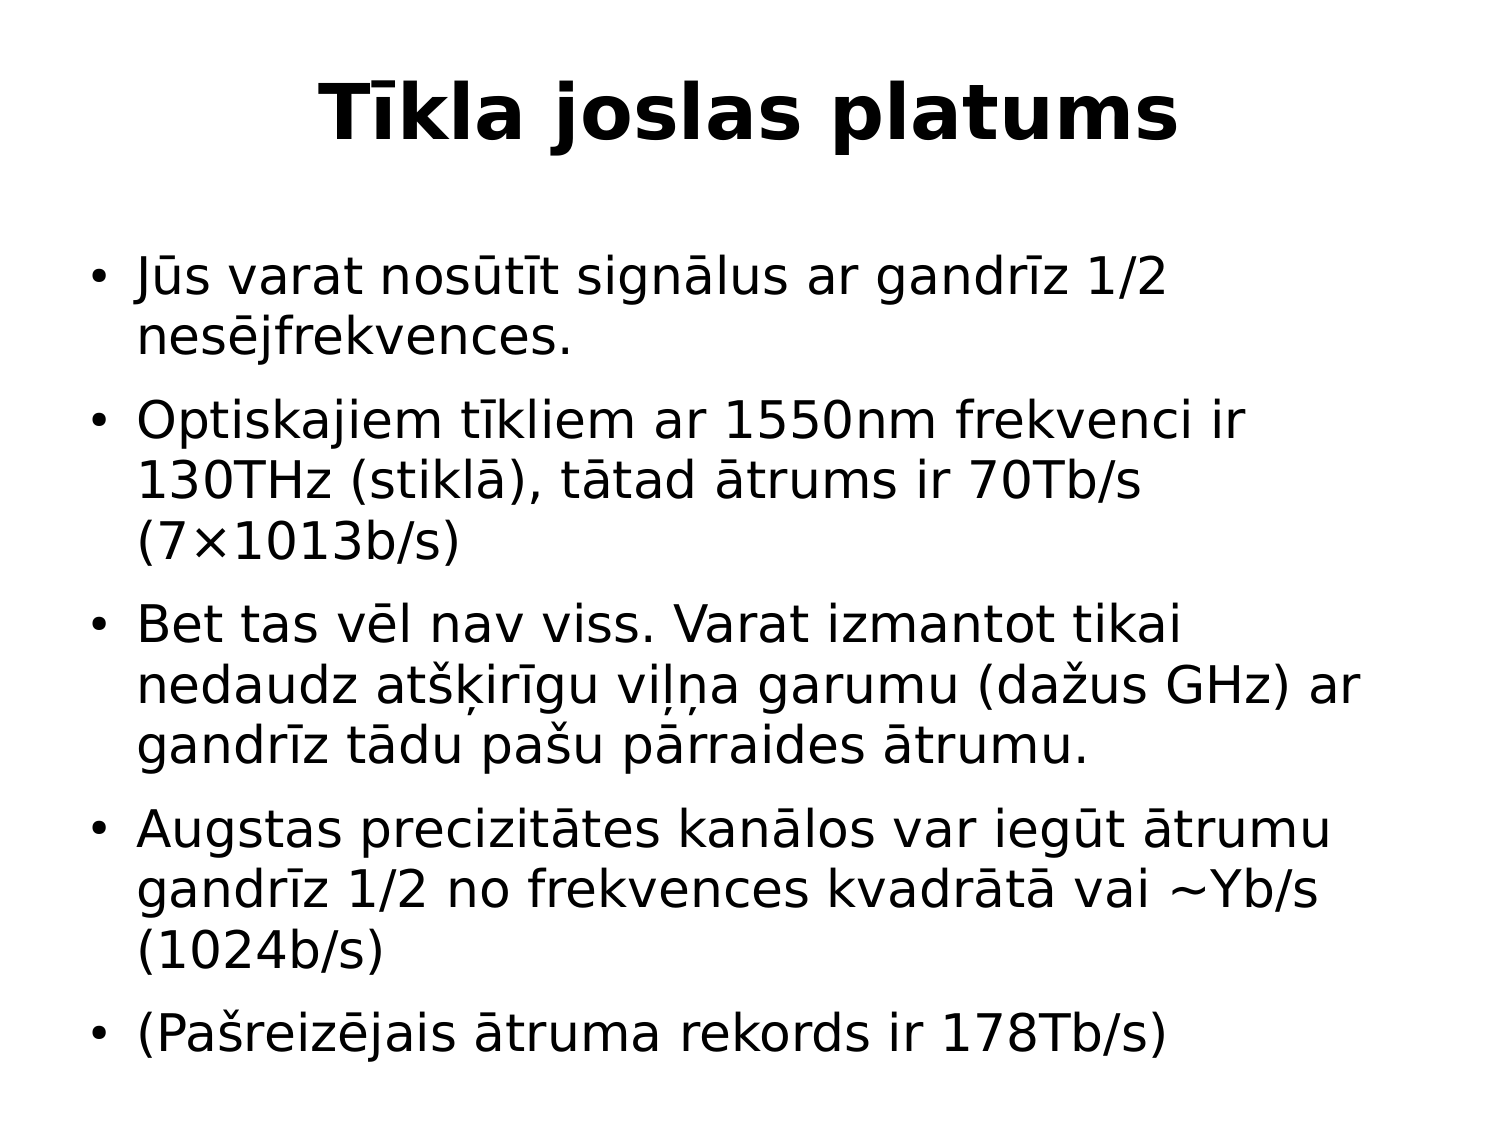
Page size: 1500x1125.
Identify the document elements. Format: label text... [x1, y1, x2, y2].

title Tīkla joslas platums [75, 61, 1425, 164]
list Jūs varat nosūtīt signālus ar gandrīz 1/2 nesējfrekvences. Optiskajiem tīkliem ar 1550nm frekvenci ir 130THz (stiklā), tātad ātrums ir 70Tb/s (7×1013b/s) Bet tas vēl nav viss. Varat izmantot tikai nedaudz atšķirīgu viļņa garumu (dažus GHz) ar gandrīz tādu pašu pārraides ātrumu. Augstas precizitātes kanālos var iegūt ātrumu gandrīz 1/2 no frekvences kvadrātā vai ~Yb/s (1024b/s) (Pašreizējais ātruma rekords ir 178Tb/s) [75, 246, 1395, 1075]
